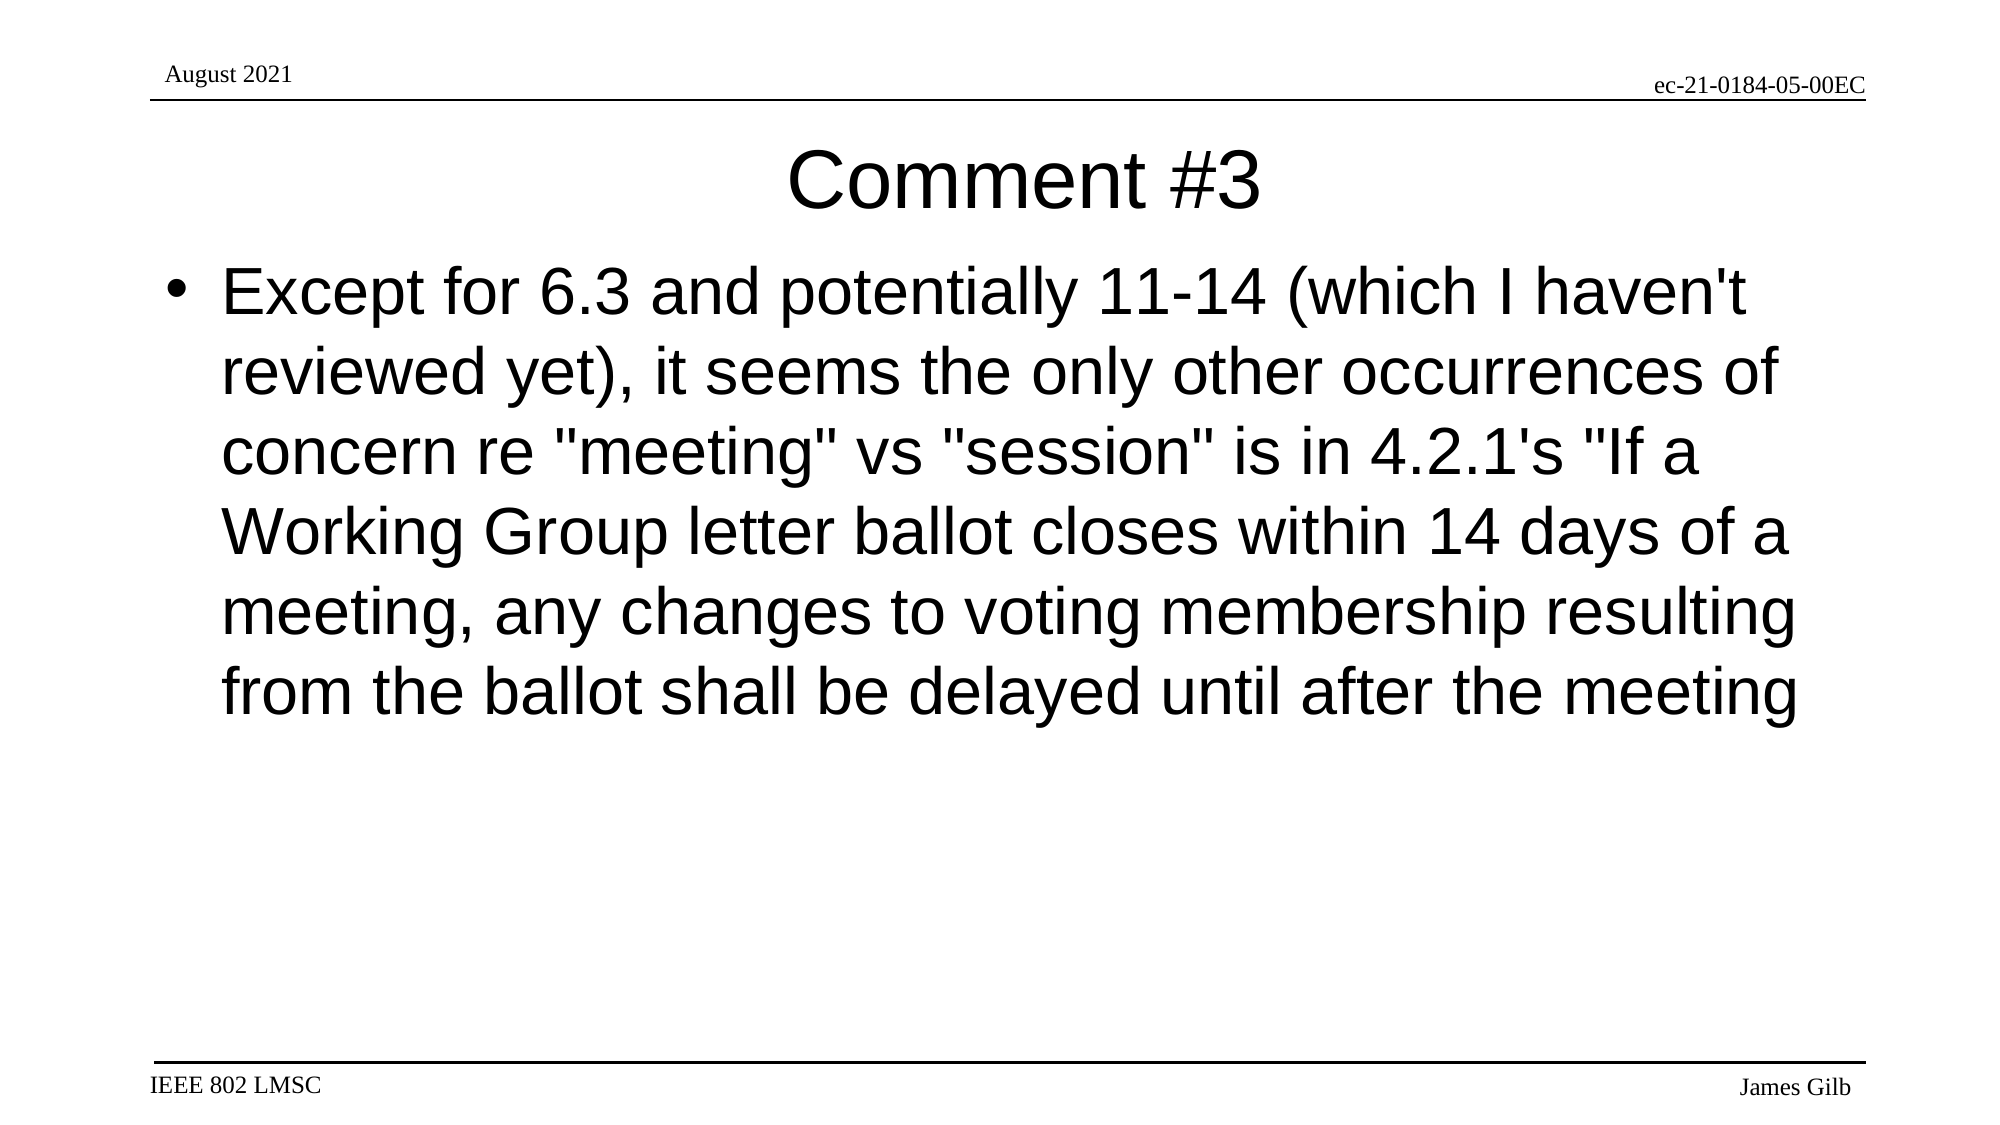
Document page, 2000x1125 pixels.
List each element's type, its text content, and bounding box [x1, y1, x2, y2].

list Except for 6.3 and potentially 11-14 (which I haven't reviewed yet), it seems the only other occurrences of concern re "meeting" vs "session" is in 4.2.1's "If a Working Group letter ballot closes within 14 days of a meeting, any changes to voting membership resulting from the ballot shall be delayed until after the meeting [149, 239, 1900, 1051]
title Comment #3 [149, 112, 1900, 238]
